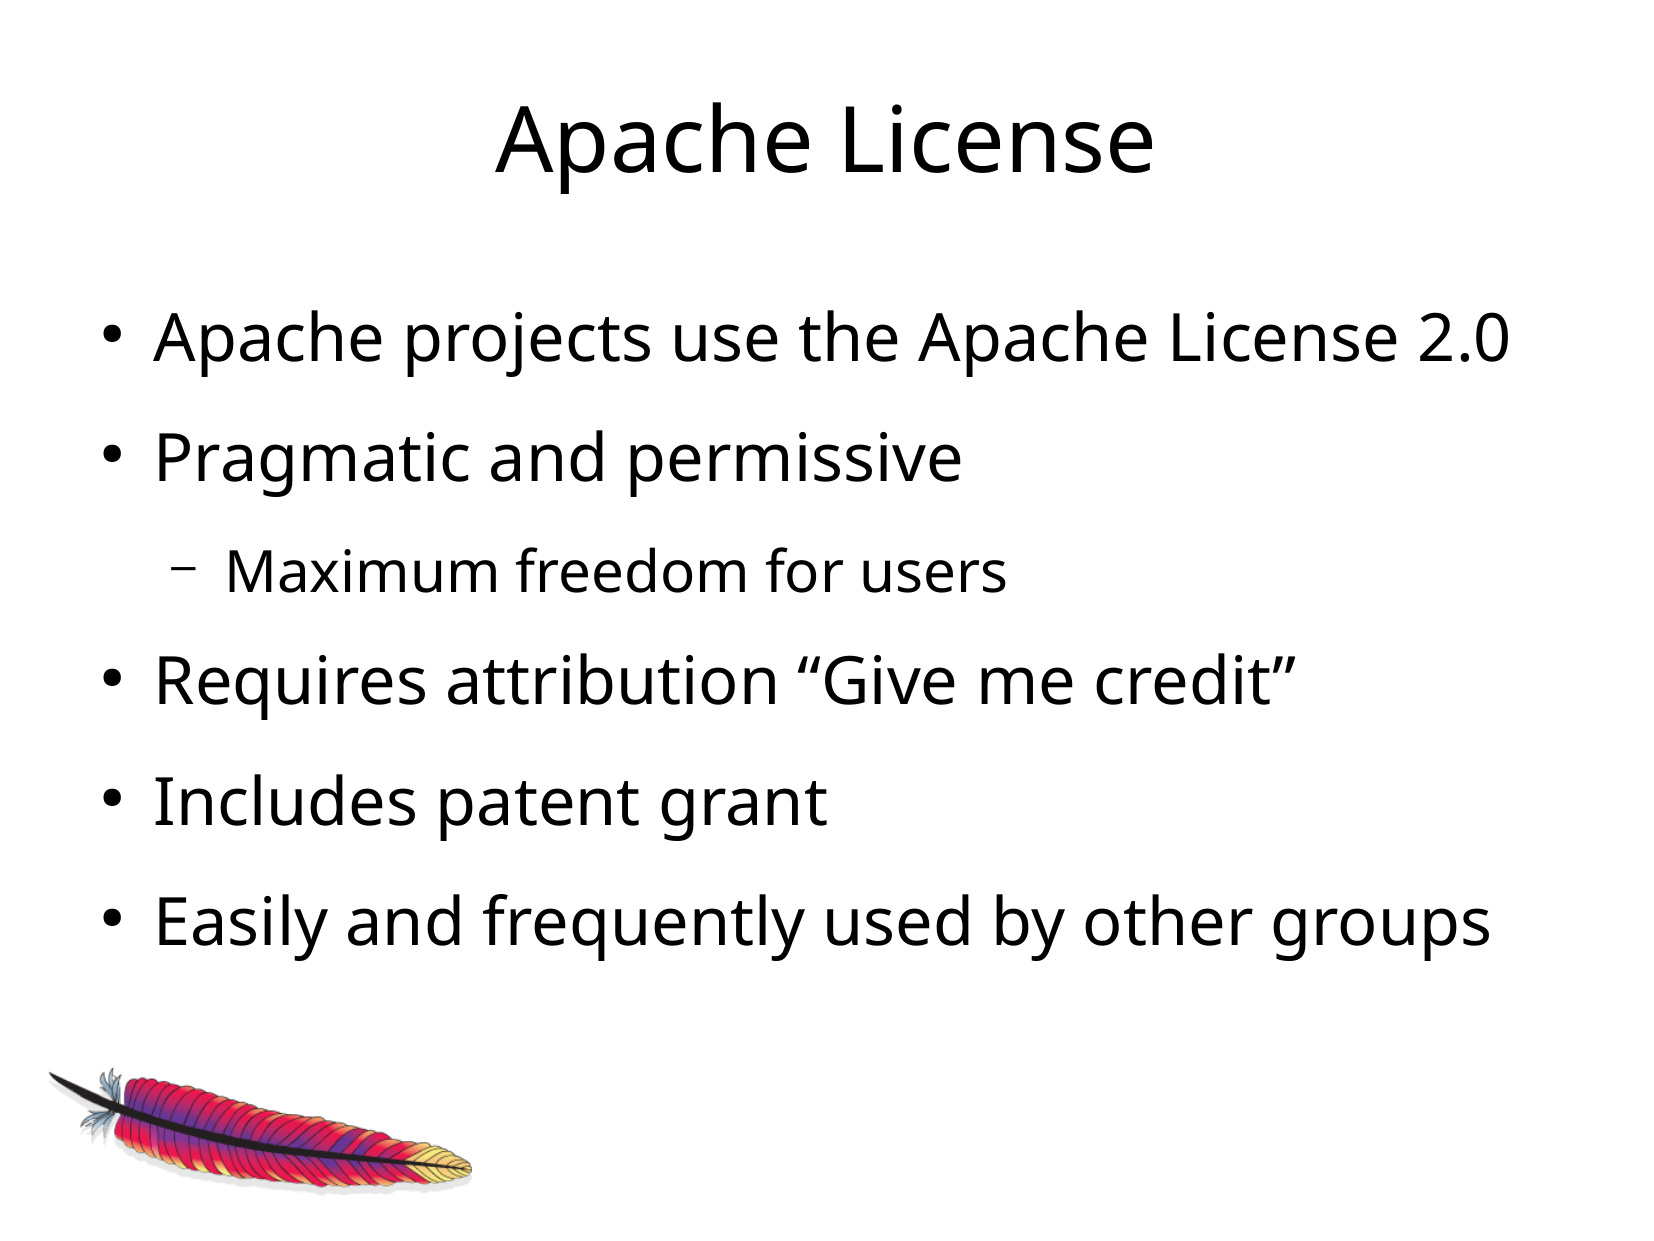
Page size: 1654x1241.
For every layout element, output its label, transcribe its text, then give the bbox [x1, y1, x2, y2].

title Apache License [82, 49, 1571, 226]
list Apache projects use the Apache License 2.0 Pragmatic and permissive Maximum freedom for users Requires attribution “Give me credit” Includes patent grant Easily and frequently used by other groups [82, 290, 1571, 1109]
picture [45, 1064, 477, 1200]
